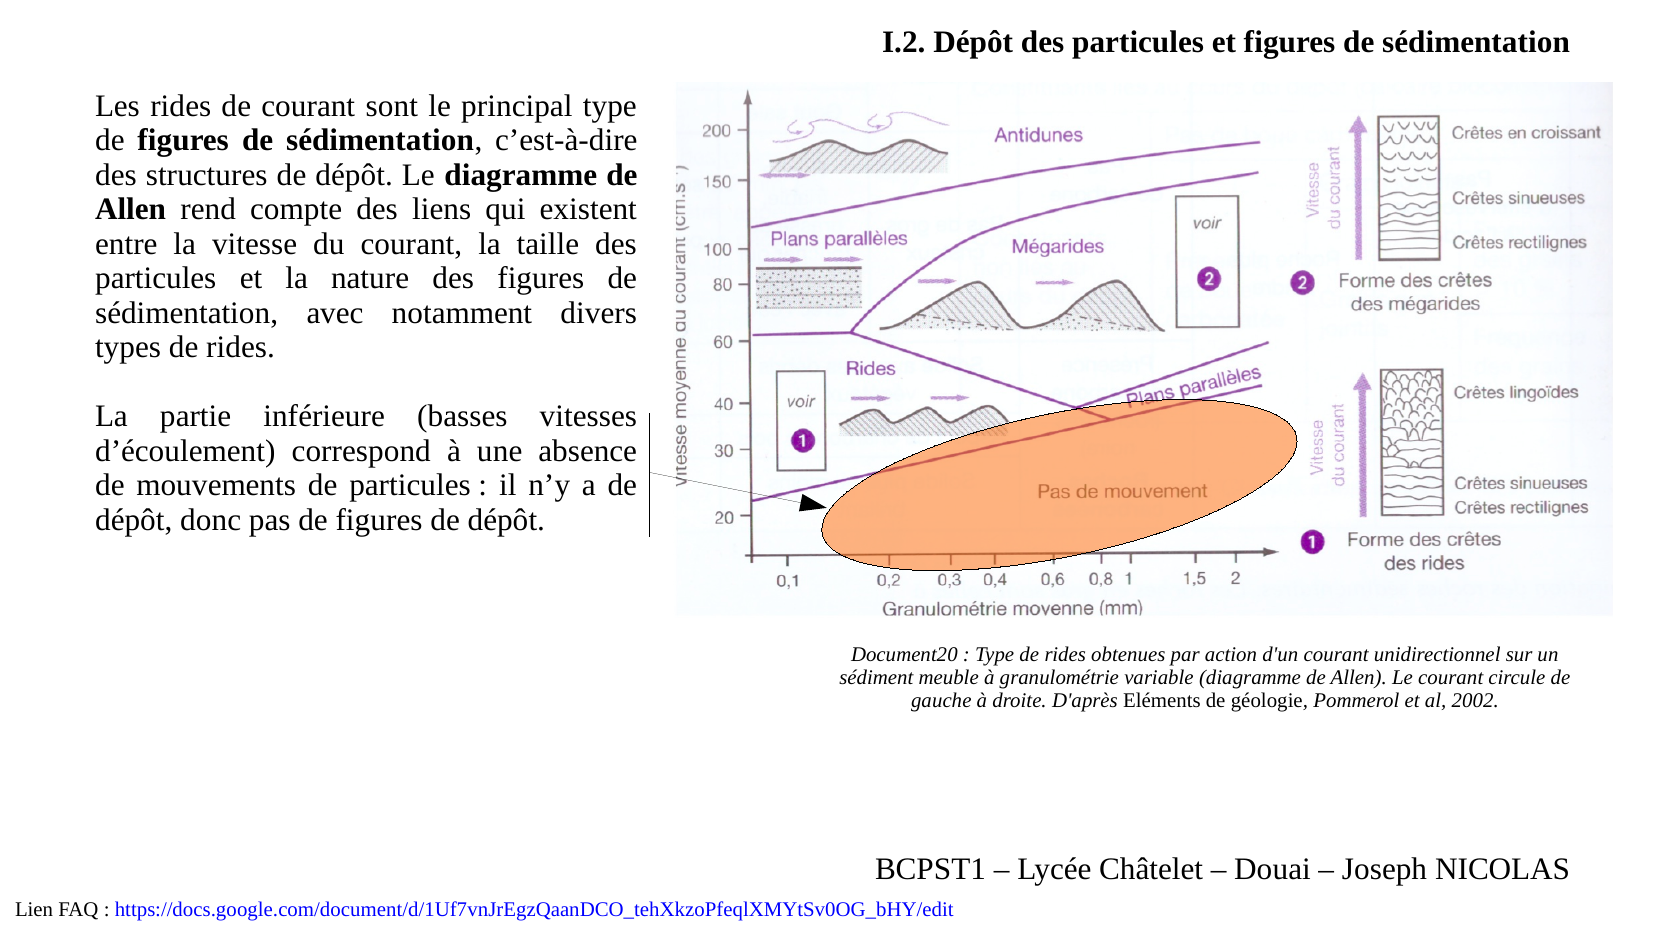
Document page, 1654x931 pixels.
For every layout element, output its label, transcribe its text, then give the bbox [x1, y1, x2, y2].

text_box [821, 399, 1298, 571]
text_box BCPST1 – Lycée Châtelet – Douai – Joseph NICOLAS [637, 832, 1571, 905]
text_box Les rides de courant sont le principal type de figures de sédimentation, c’est-à-dire des structures de dépôt. Le diagramme de Allen rend compte des liens qui existent entre la vitesse du courant, la taille des particules et la nature des figures de sédimentation, avec notamment divers types de rides. La partie inférieure (basses vitesses d’écoulement) correspond à une absence de mouvements de particules : il n’y a de dépôt, donc pas de figures de dépôt. [95, 88, 638, 537]
text_box I.2. Dépôt des particules et figures de sédimentation [637, 5, 1571, 78]
text_box Document20 : Type de rides obtenues par action d'un courant unidirectionnel sur un sédiment meuble à granulométrie variable (diagramme de Allen). Le courant circule de gauche à droite. D'après Eléments de géologie, Pommerol et al, 2002. [826, 624, 1584, 727]
picture [673, 82, 1613, 624]
text_box Lien FAQ : https://docs.google.com/document/d/1Uf7vnJrEgzQaanDCO_tehXkzoPfeqlXMYtSv0OG_bHY/edit [0, 897, 993, 931]
